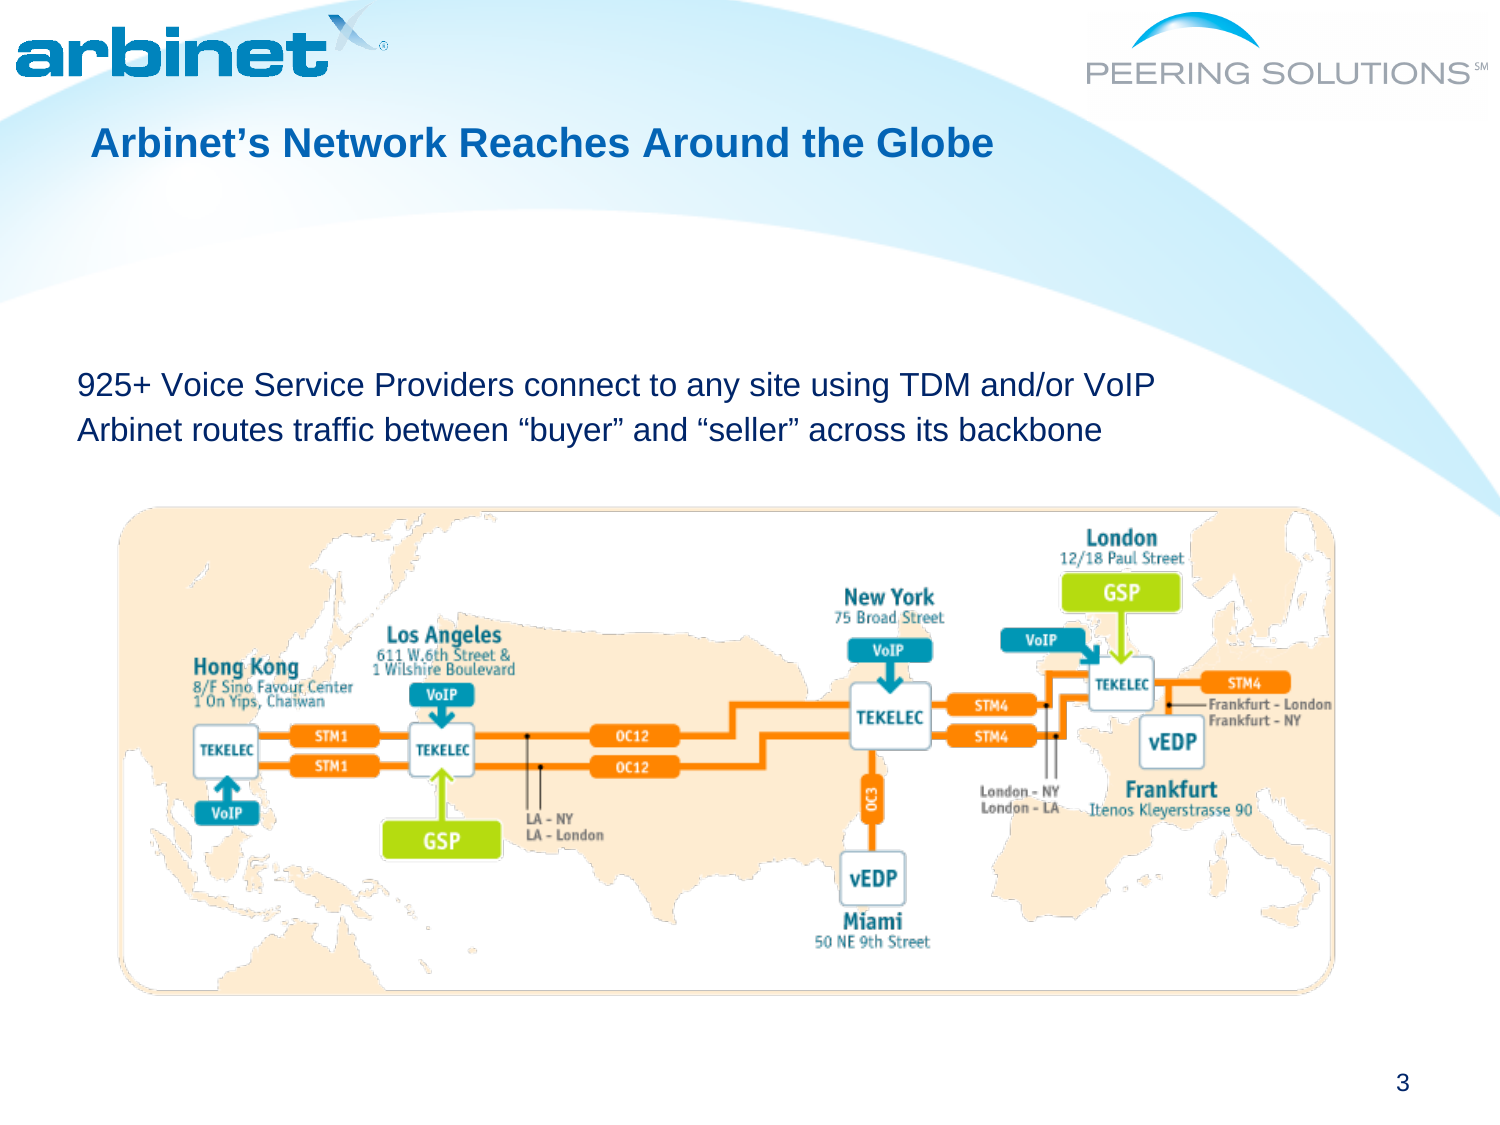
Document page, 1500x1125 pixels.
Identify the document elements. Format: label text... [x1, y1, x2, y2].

picture [0, 0, 1500, 1125]
text_box 925+ Voice Service Providers connect to any site using TDM and/or VoIP Arbinet routes traffic between “buyer” and “seller” across its backbone [62, 358, 1389, 475]
title Arbinet’s Network Reaches Around the Globe [74, 112, 1401, 178]
